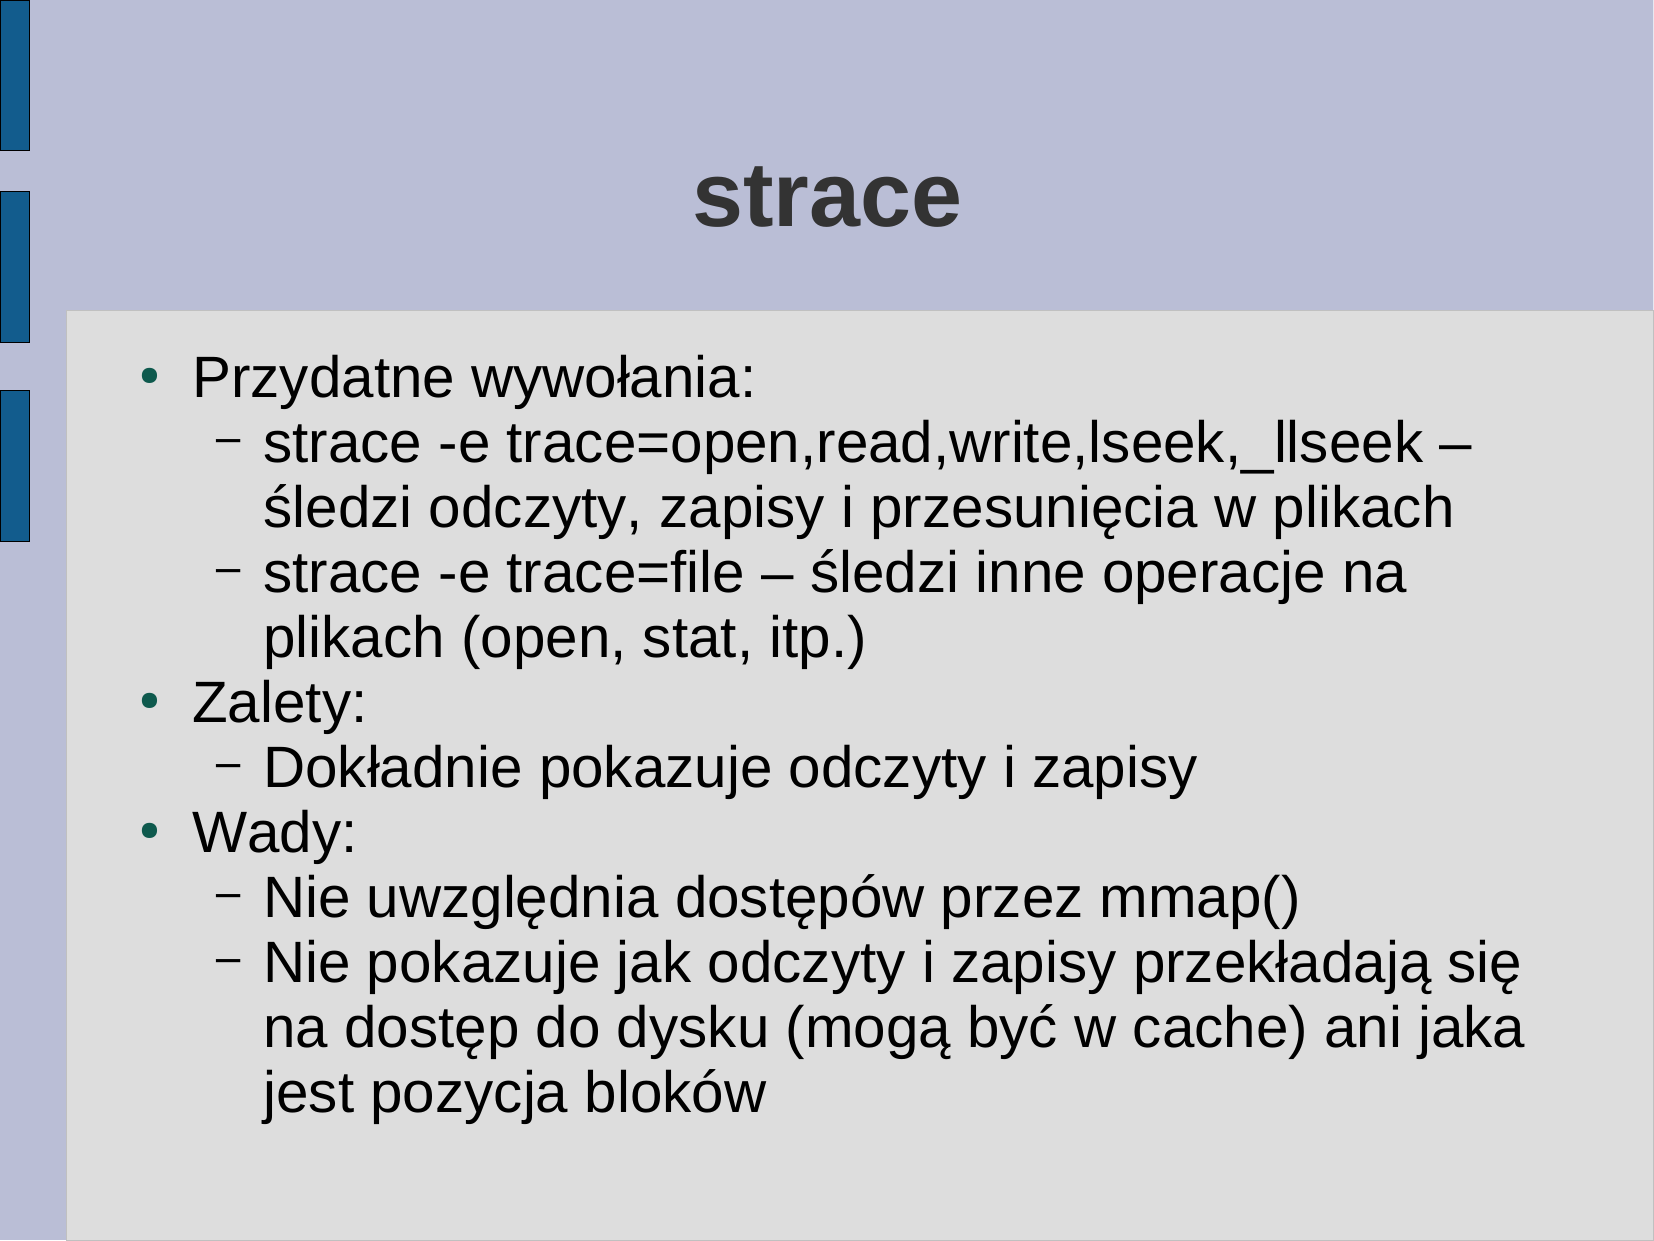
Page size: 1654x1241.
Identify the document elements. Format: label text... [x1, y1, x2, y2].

list Przydatne wywołania: strace -e trace=open,read,write,lseek,_llseek – śledzi odczyty, zapisy i przesunięcia w plikach strace -e trace=file – śledzi inne operacje na plikach (open, stat, itp.) Zalety: Dokładnie pokazuje odczyty i zapisy Wady: Nie uwzględnia dostępów przez mmap() Nie pokazuje jak odczyty i zapisy przekładają się na dostęp do dysku (mogą być w cache) ani jaka jest pozycja bloków [121, 344, 1534, 1216]
title strace [121, 91, 1534, 299]
